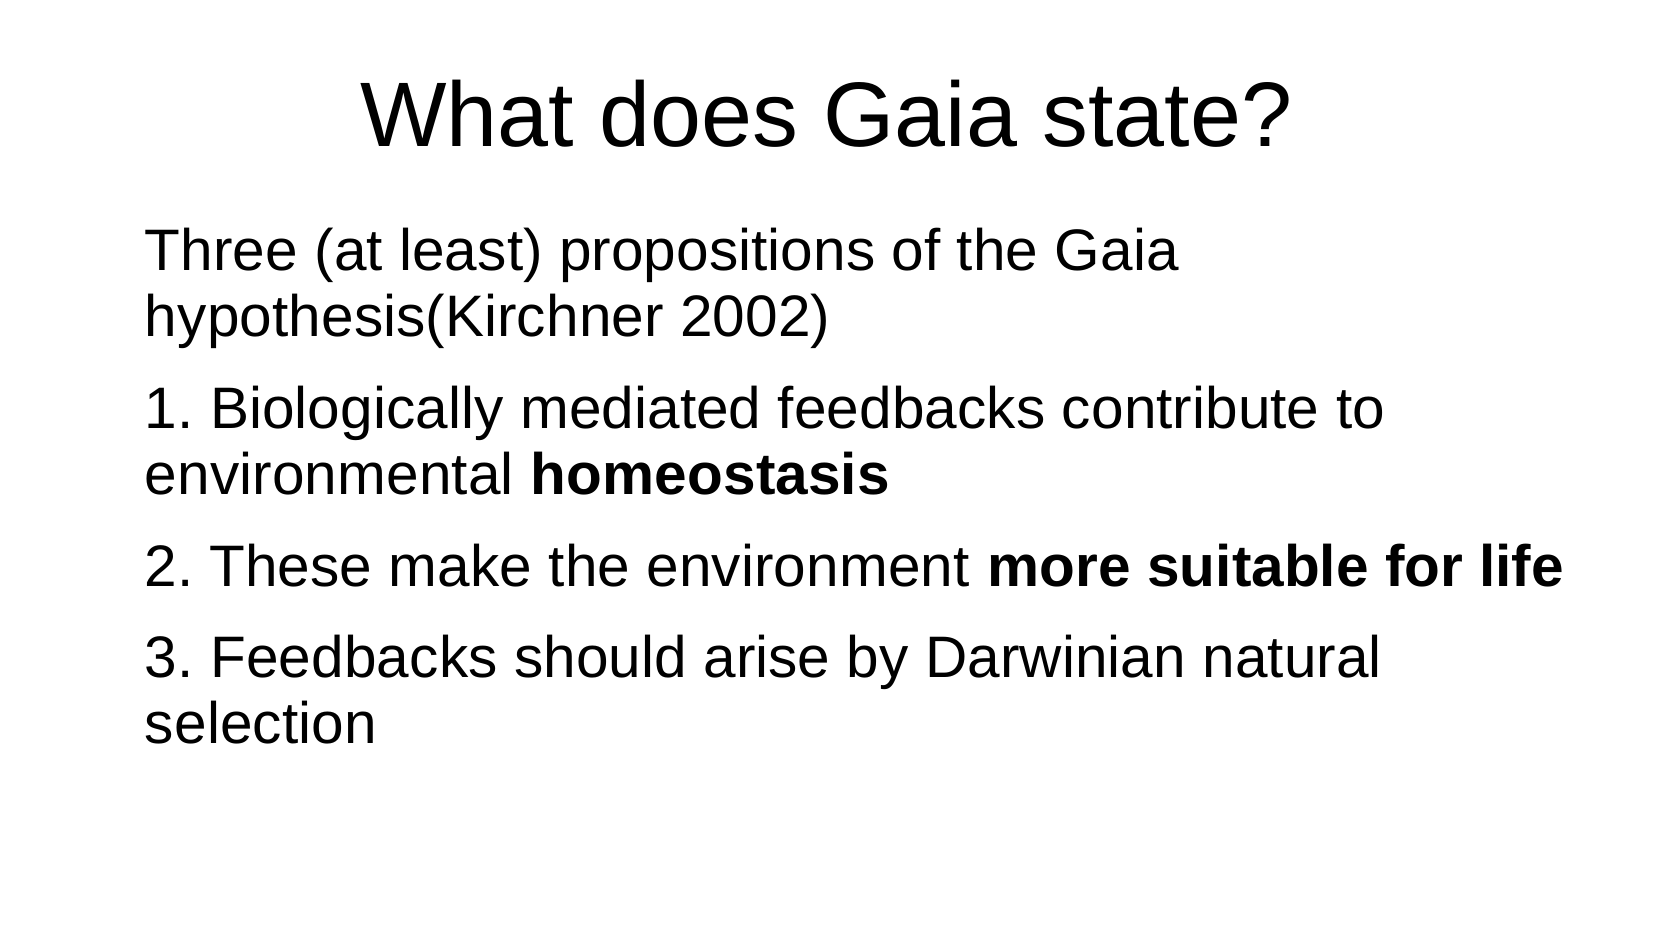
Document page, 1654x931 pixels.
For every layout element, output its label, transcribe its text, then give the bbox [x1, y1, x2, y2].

list Three (at least) propositions of the Gaia hypothesis(Kirchner 2002) 1. Biologically mediated feedbacks contribute to environmental homeostasis 2. These make the environment more suitable for life 3. Feedbacks should arise by Darwinian natural selection [82, 217, 1571, 758]
title What does Gaia state? [82, 37, 1571, 193]
